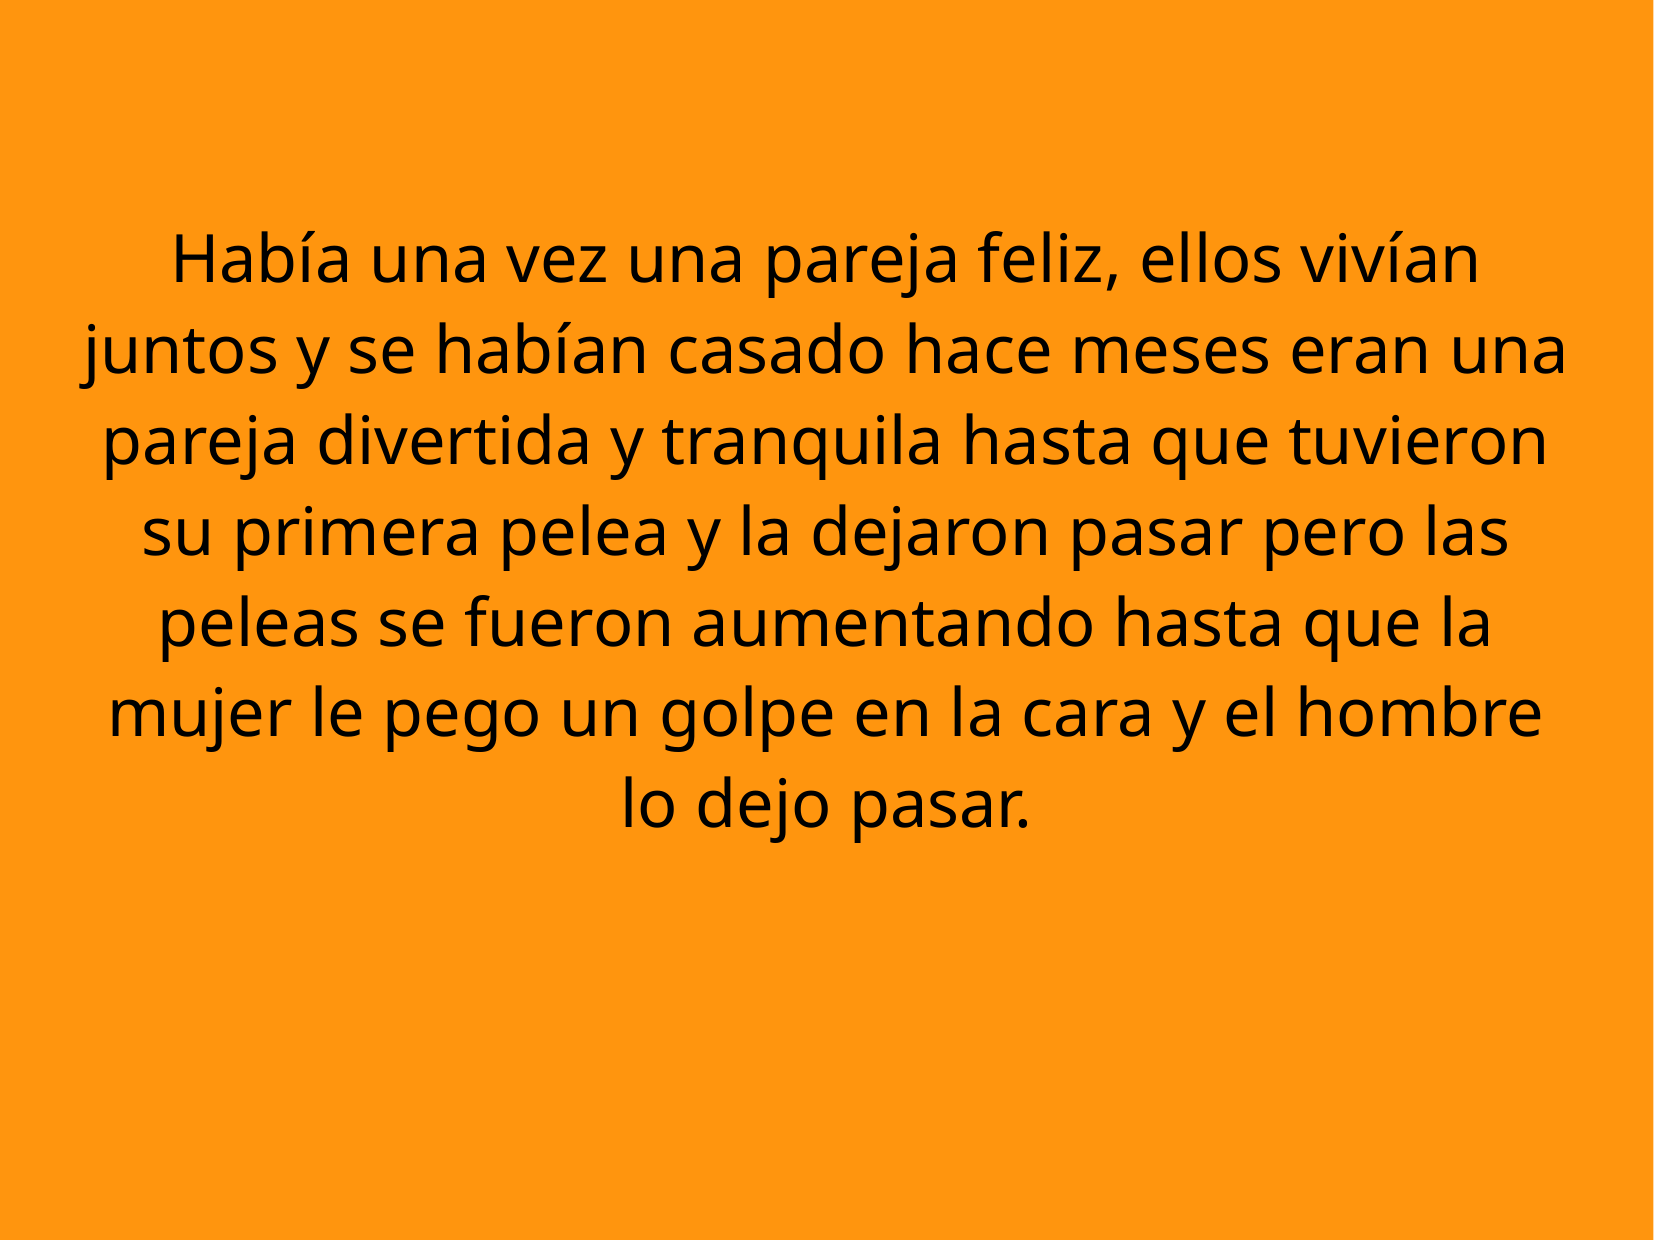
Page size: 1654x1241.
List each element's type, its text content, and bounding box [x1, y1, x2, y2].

subtitle Había una vez una pareja feliz, ellos vivían juntos y se habían casado hace meses eran una pareja divertida y tranquila hasta que tuvieron su primera pelea y la dejaron pasar pero las peleas se fueron aumentando hasta que la mujer le pego un golpe en la cara y el hombre lo dejo pasar. [82, 49, 1571, 1010]
